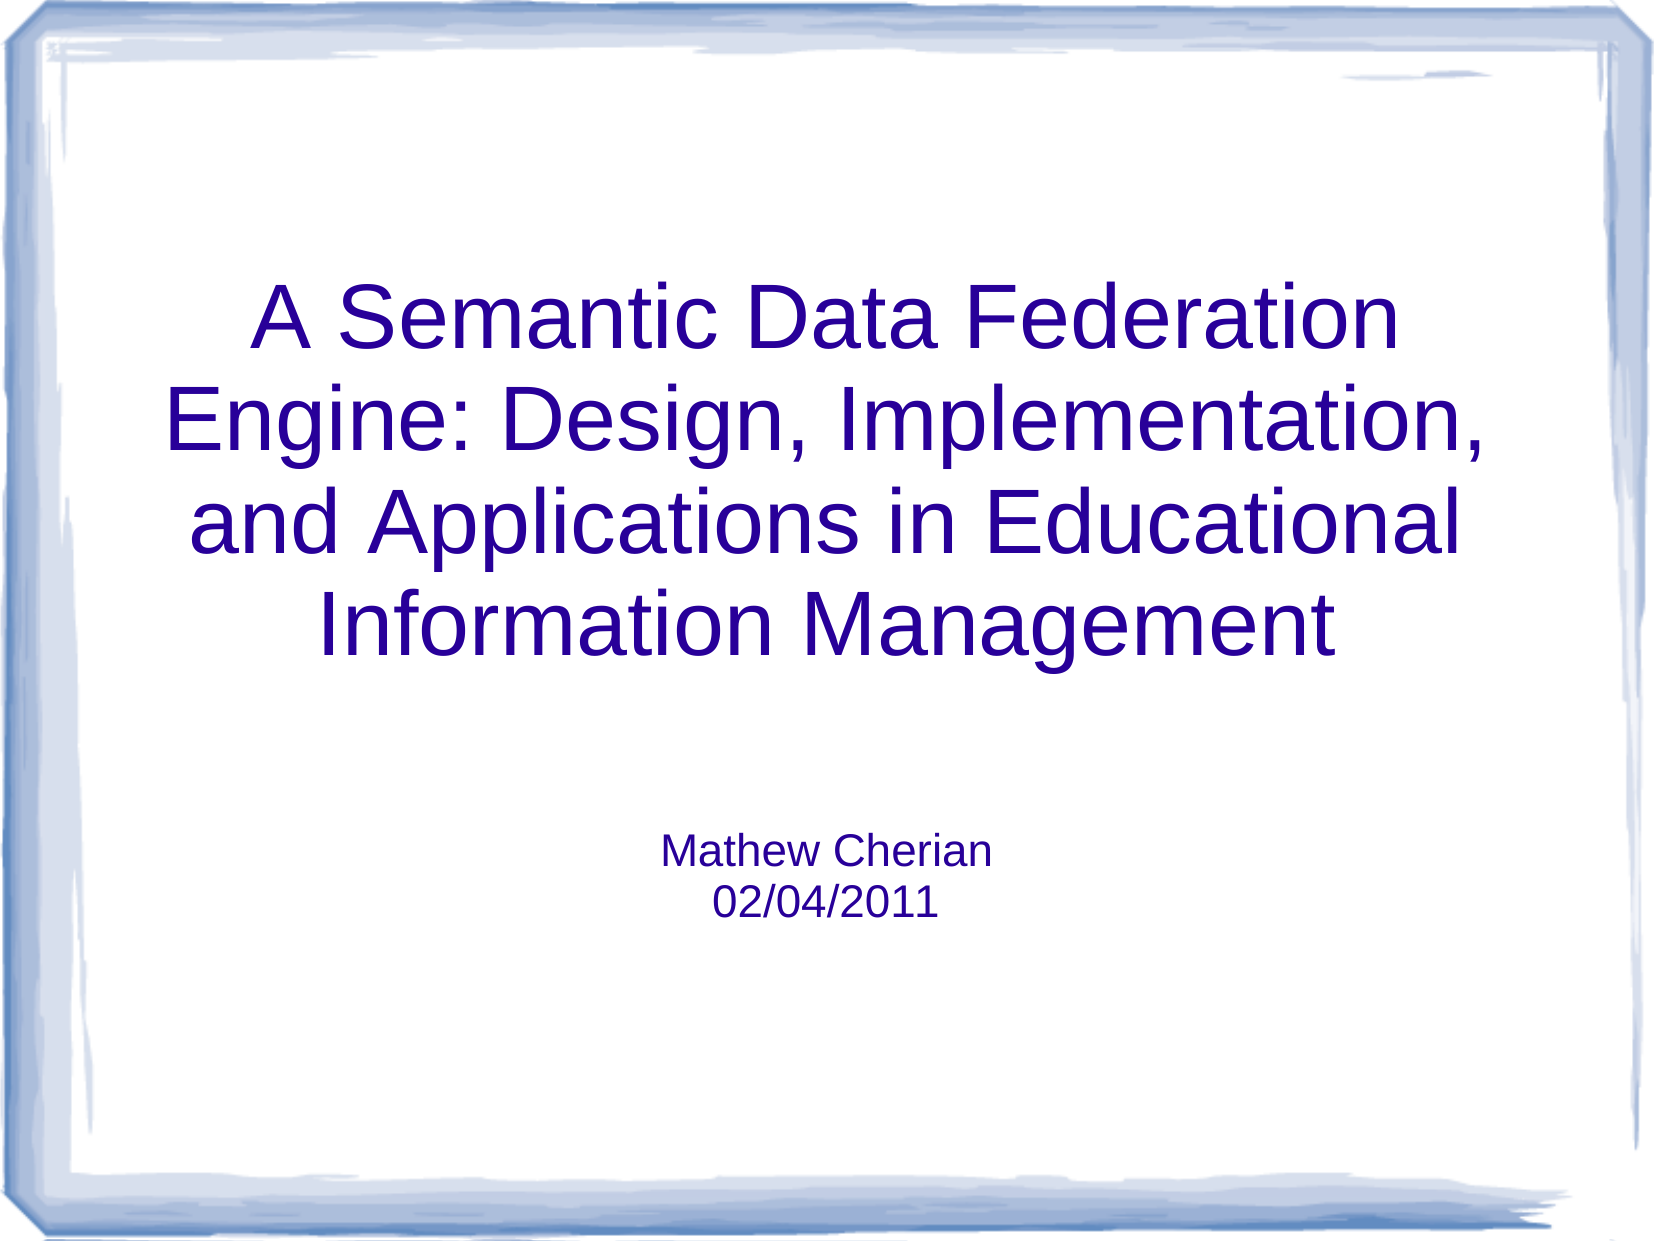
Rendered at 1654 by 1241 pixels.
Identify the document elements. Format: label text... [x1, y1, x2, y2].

picture [0, 0, 1654, 1241]
subtitle A Semantic Data Federation Engine: Design, Implementation, and Applications in Educational Information Management Mathew Cherian 02/04/2011 [82, 49, 1571, 1144]
